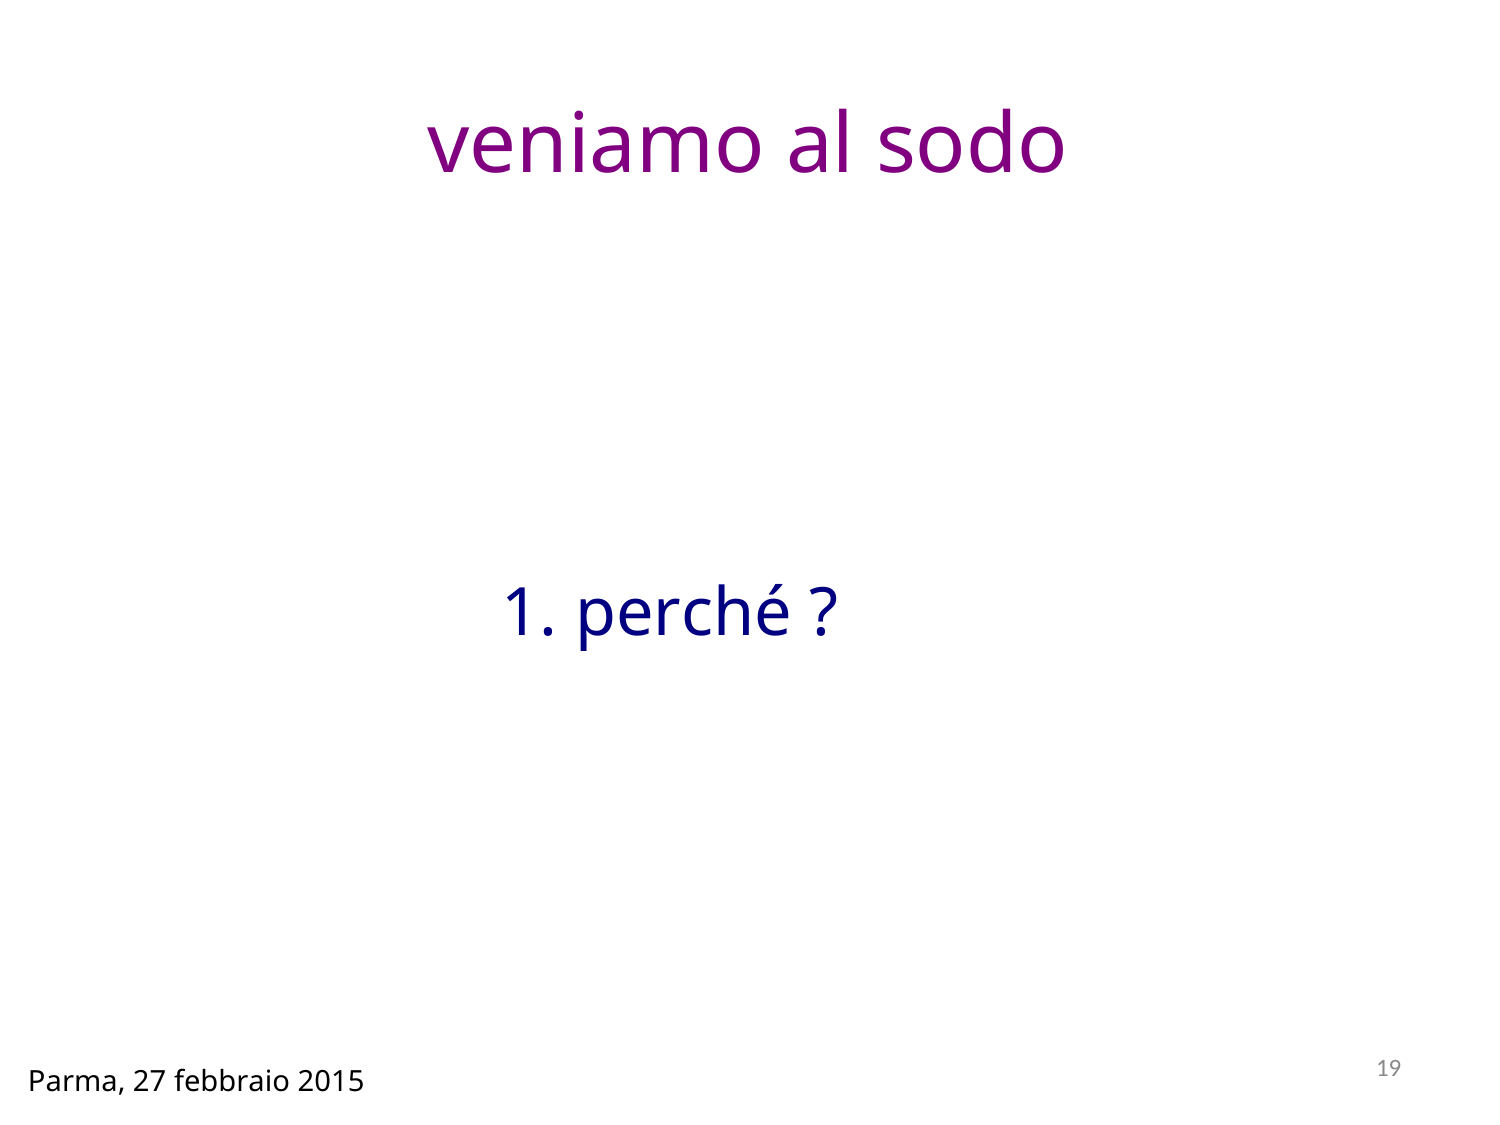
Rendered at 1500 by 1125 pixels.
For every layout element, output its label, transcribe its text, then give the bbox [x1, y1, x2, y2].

text_box 1. perché ? [501, 274, 1064, 916]
text_box <number> [1074, 1042, 1417, 1095]
text_box veniamo al sodo [73, 11, 1424, 233]
